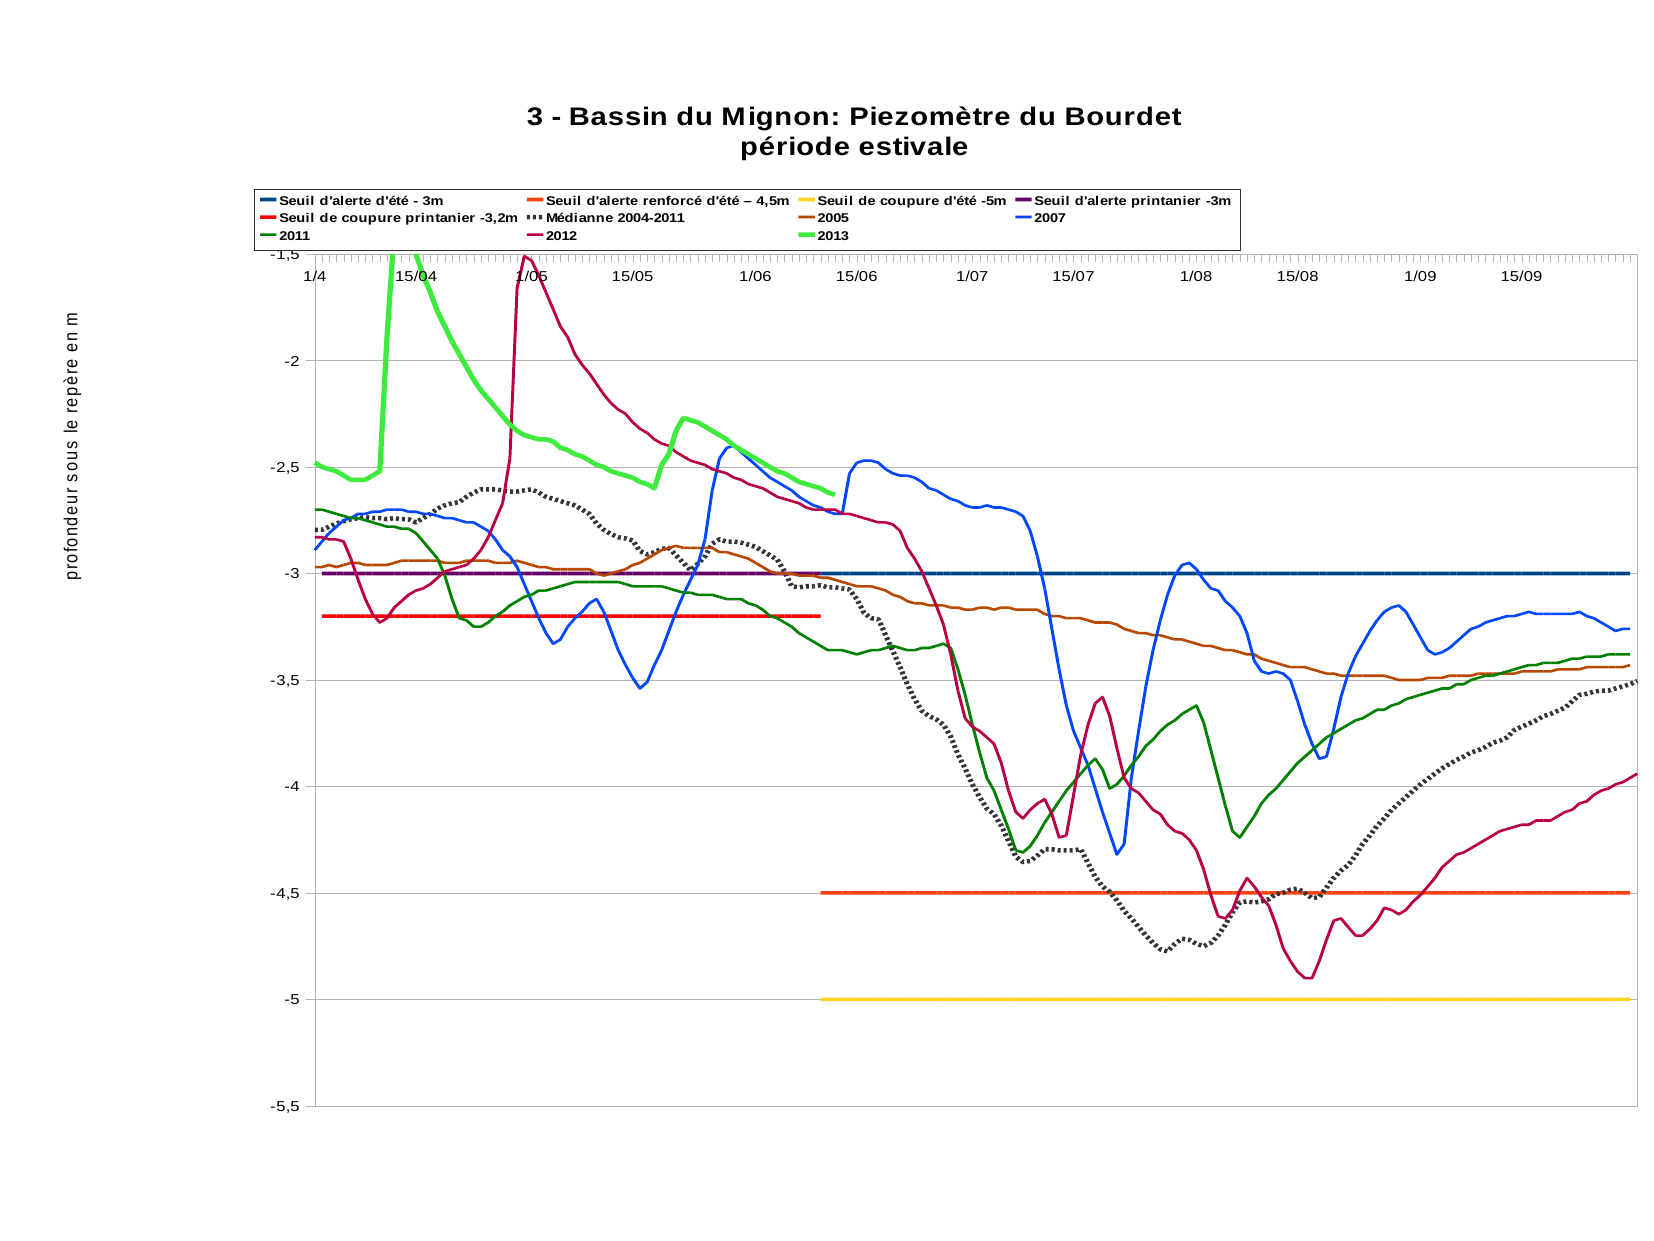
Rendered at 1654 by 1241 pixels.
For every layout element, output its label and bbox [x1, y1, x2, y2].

chart [26, 88, 1654, 1156]
